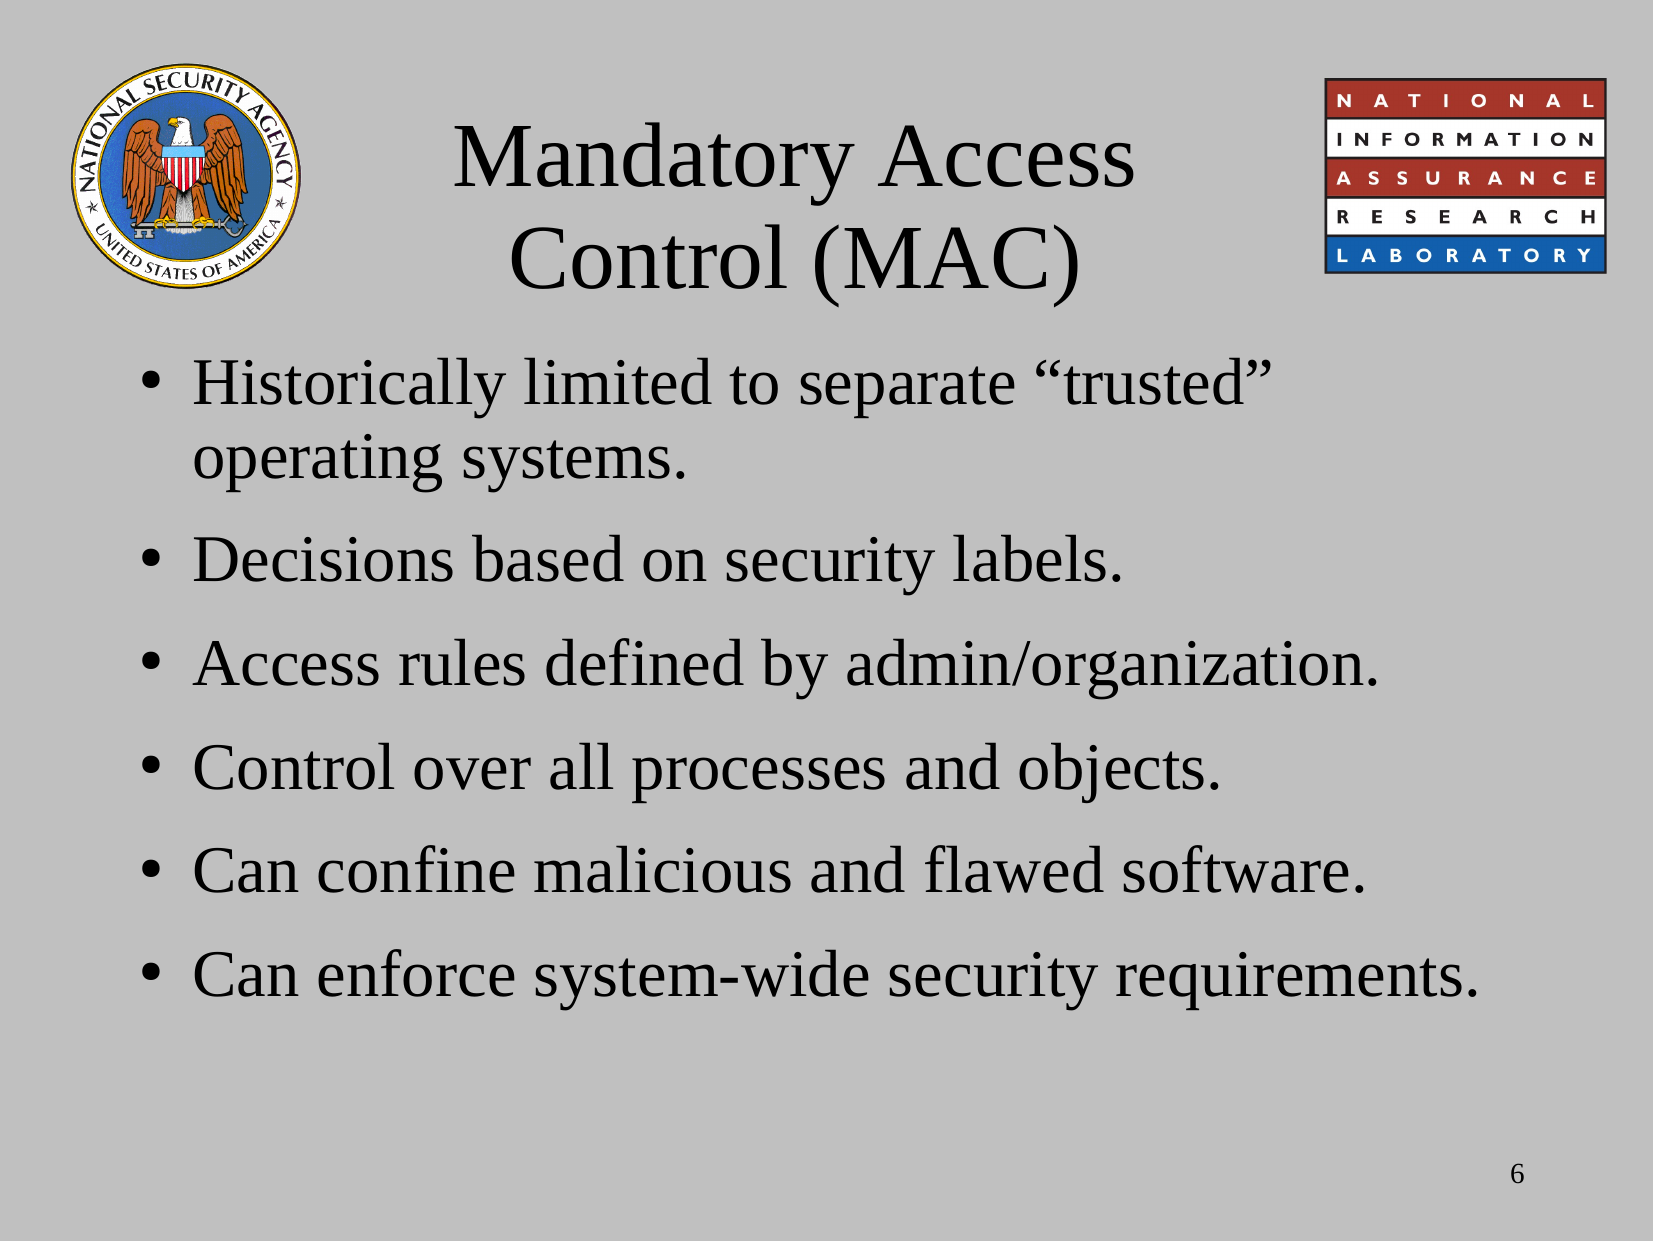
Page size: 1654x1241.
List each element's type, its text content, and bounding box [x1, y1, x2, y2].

picture [1324, 78, 1607, 274]
list Historically limited to separate “trusted” operating systems. Decisions based on security labels. Access rules defined by admin/organization. Control over all processes and objects. Can confine malicious and flawed software. Can enforce system-wide security requirements. [121, 344, 1534, 1112]
title Mandatory Access Control (MAC) [312, 104, 1279, 309]
picture [69, 61, 303, 291]
